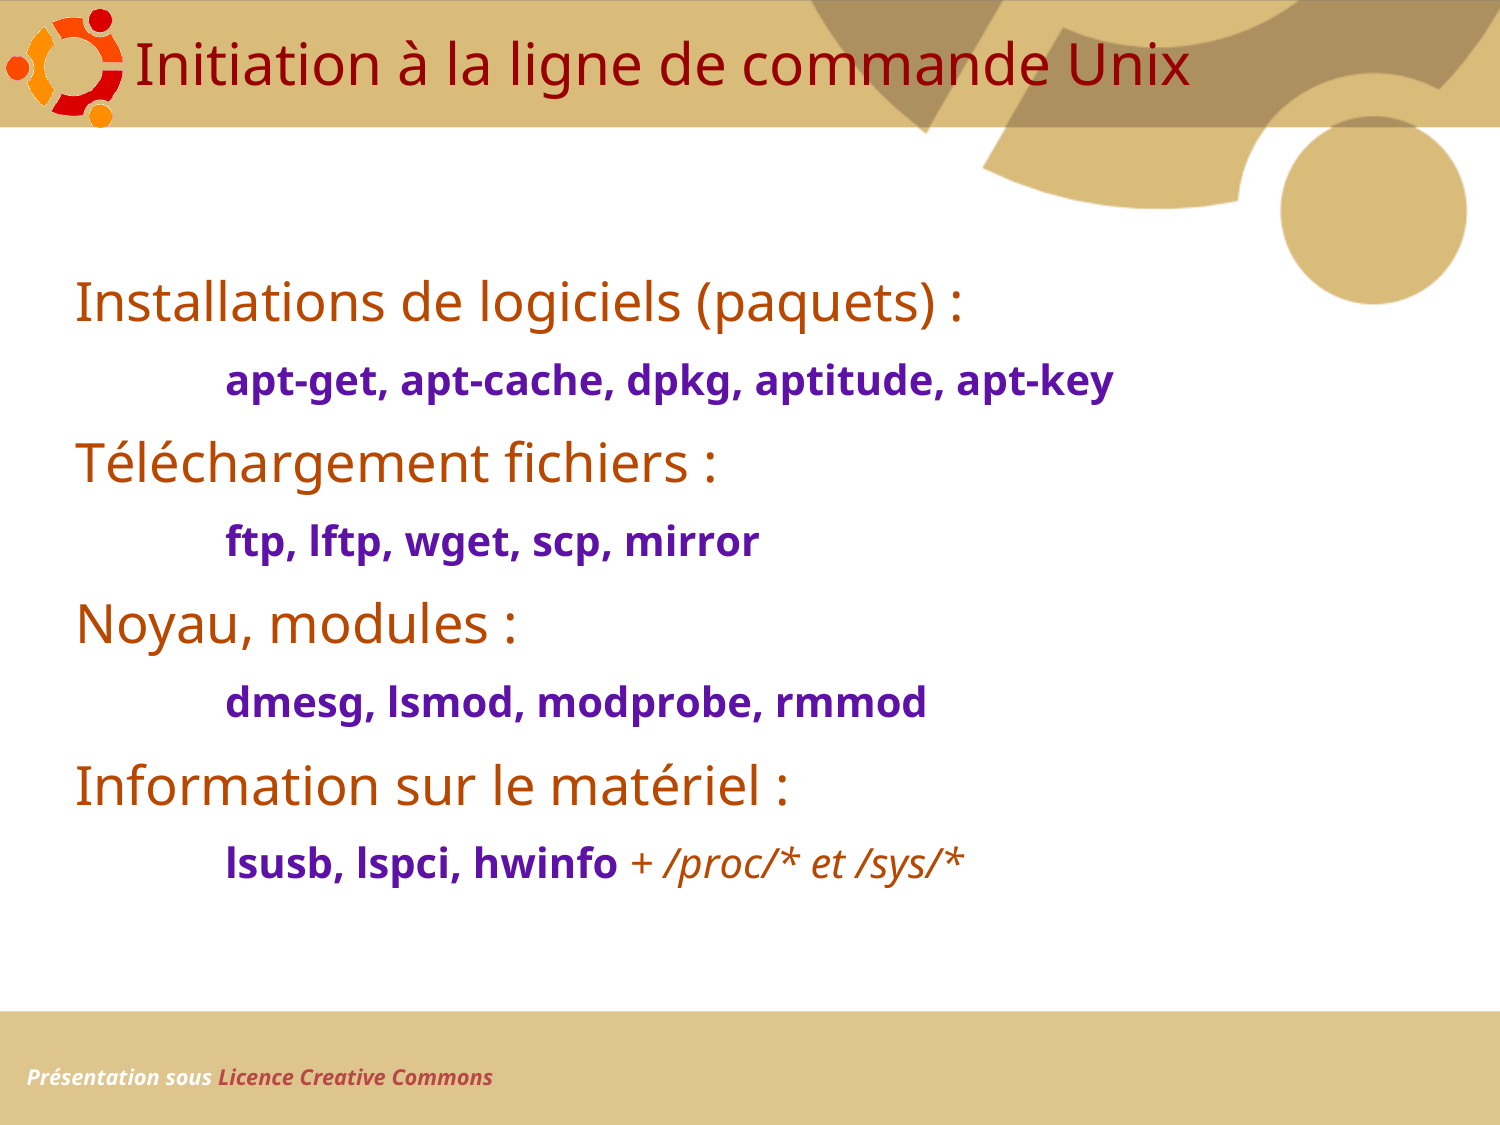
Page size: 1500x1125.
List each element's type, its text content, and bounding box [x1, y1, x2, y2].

list Installations de logiciels (paquets) : apt-get, apt-cache, dpkg, aptitude, apt-key Téléchargement fichiers : ftp, lftp, wget, scp, mirror Noyau, modules : dmesg, lsmod, modprobe, rmmod Information sur le matériel : lsusb, lspci, hwinfo + /proc/* et /sys/* [75, 262, 1425, 949]
title Initiation à la ligne de commande Unix [135, 0, 1417, 177]
picture [0, 0, 1500, 557]
